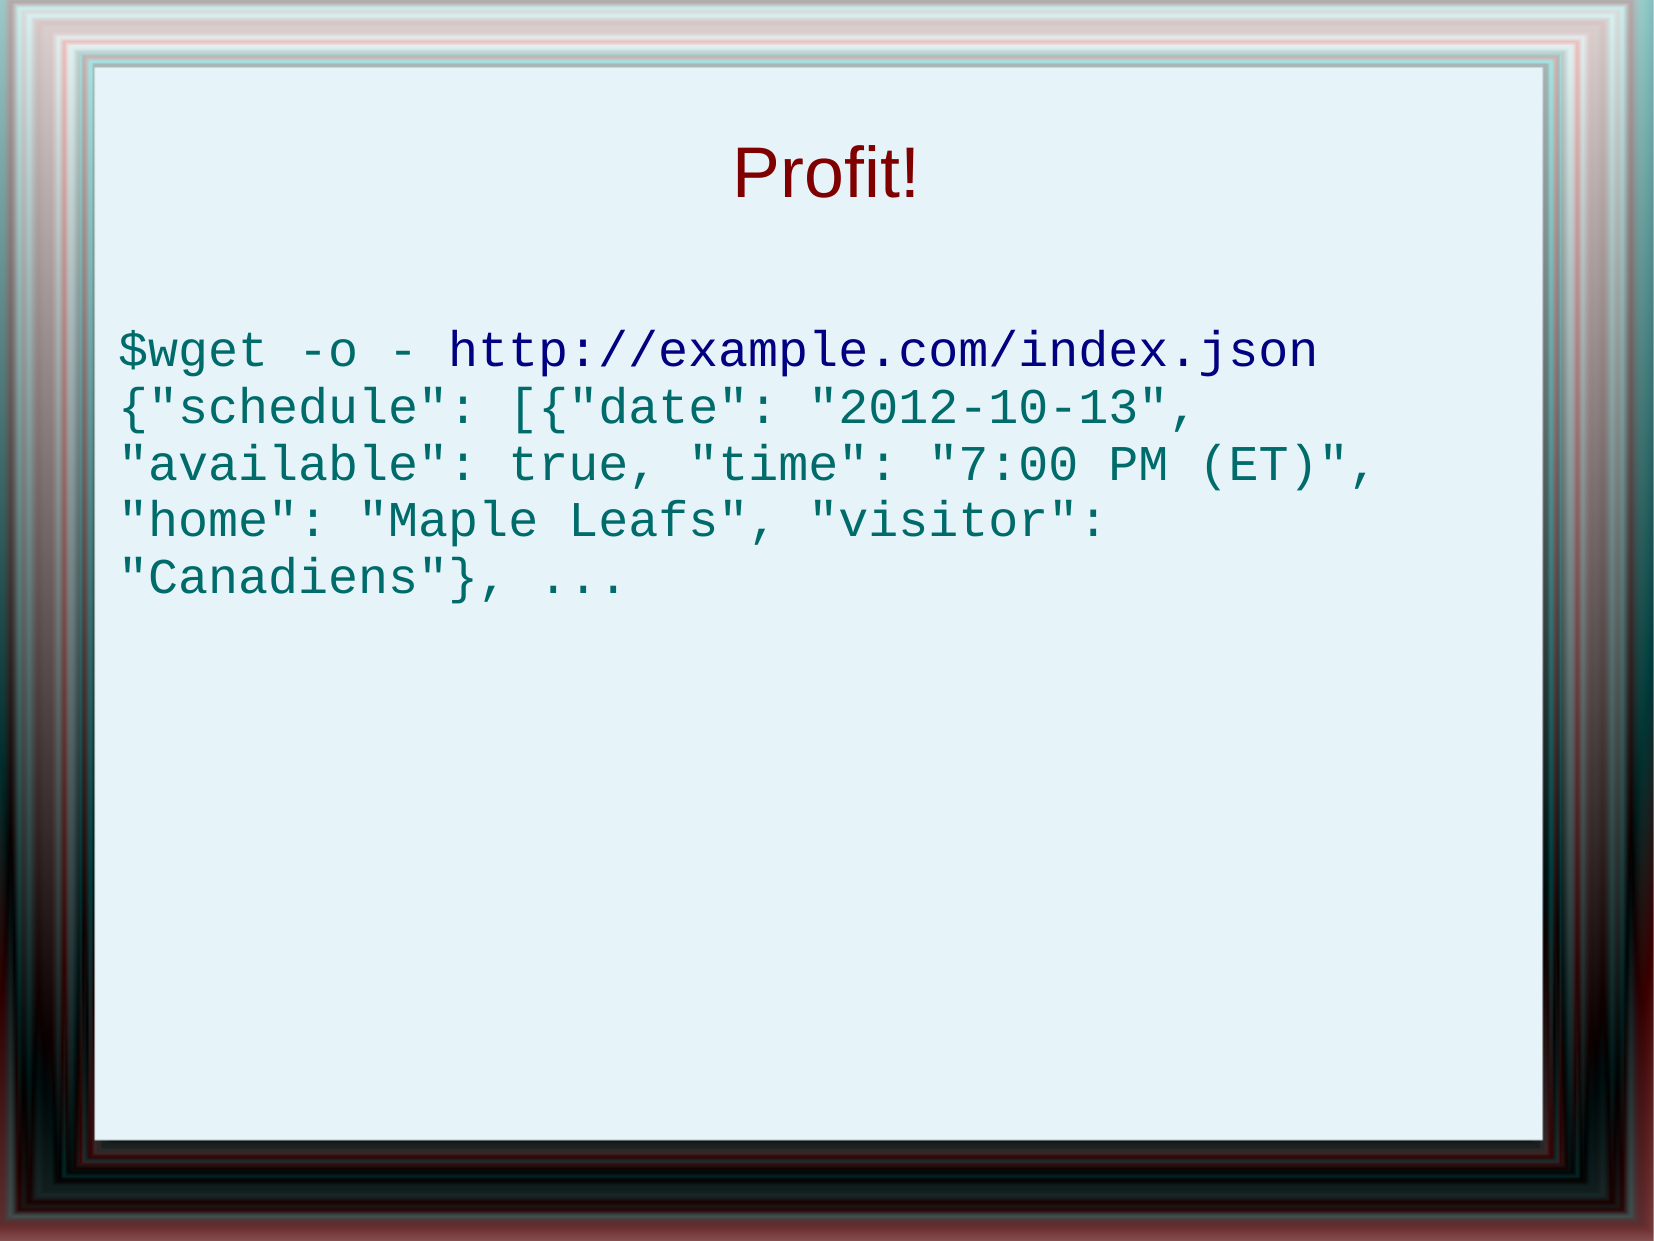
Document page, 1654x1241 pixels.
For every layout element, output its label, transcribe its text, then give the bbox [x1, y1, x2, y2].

picture [0, 0, 1654, 1241]
list $wget -o - http://example.com/index.json {"schedule": [{"date": "2012-10-13", "available": true, "time": "7:00 PM (ET)", "home": "Maple Leafs", "visitor": "Canadiens"}, ... [118, 324, 1506, 1045]
title Profit! [118, 88, 1536, 257]
